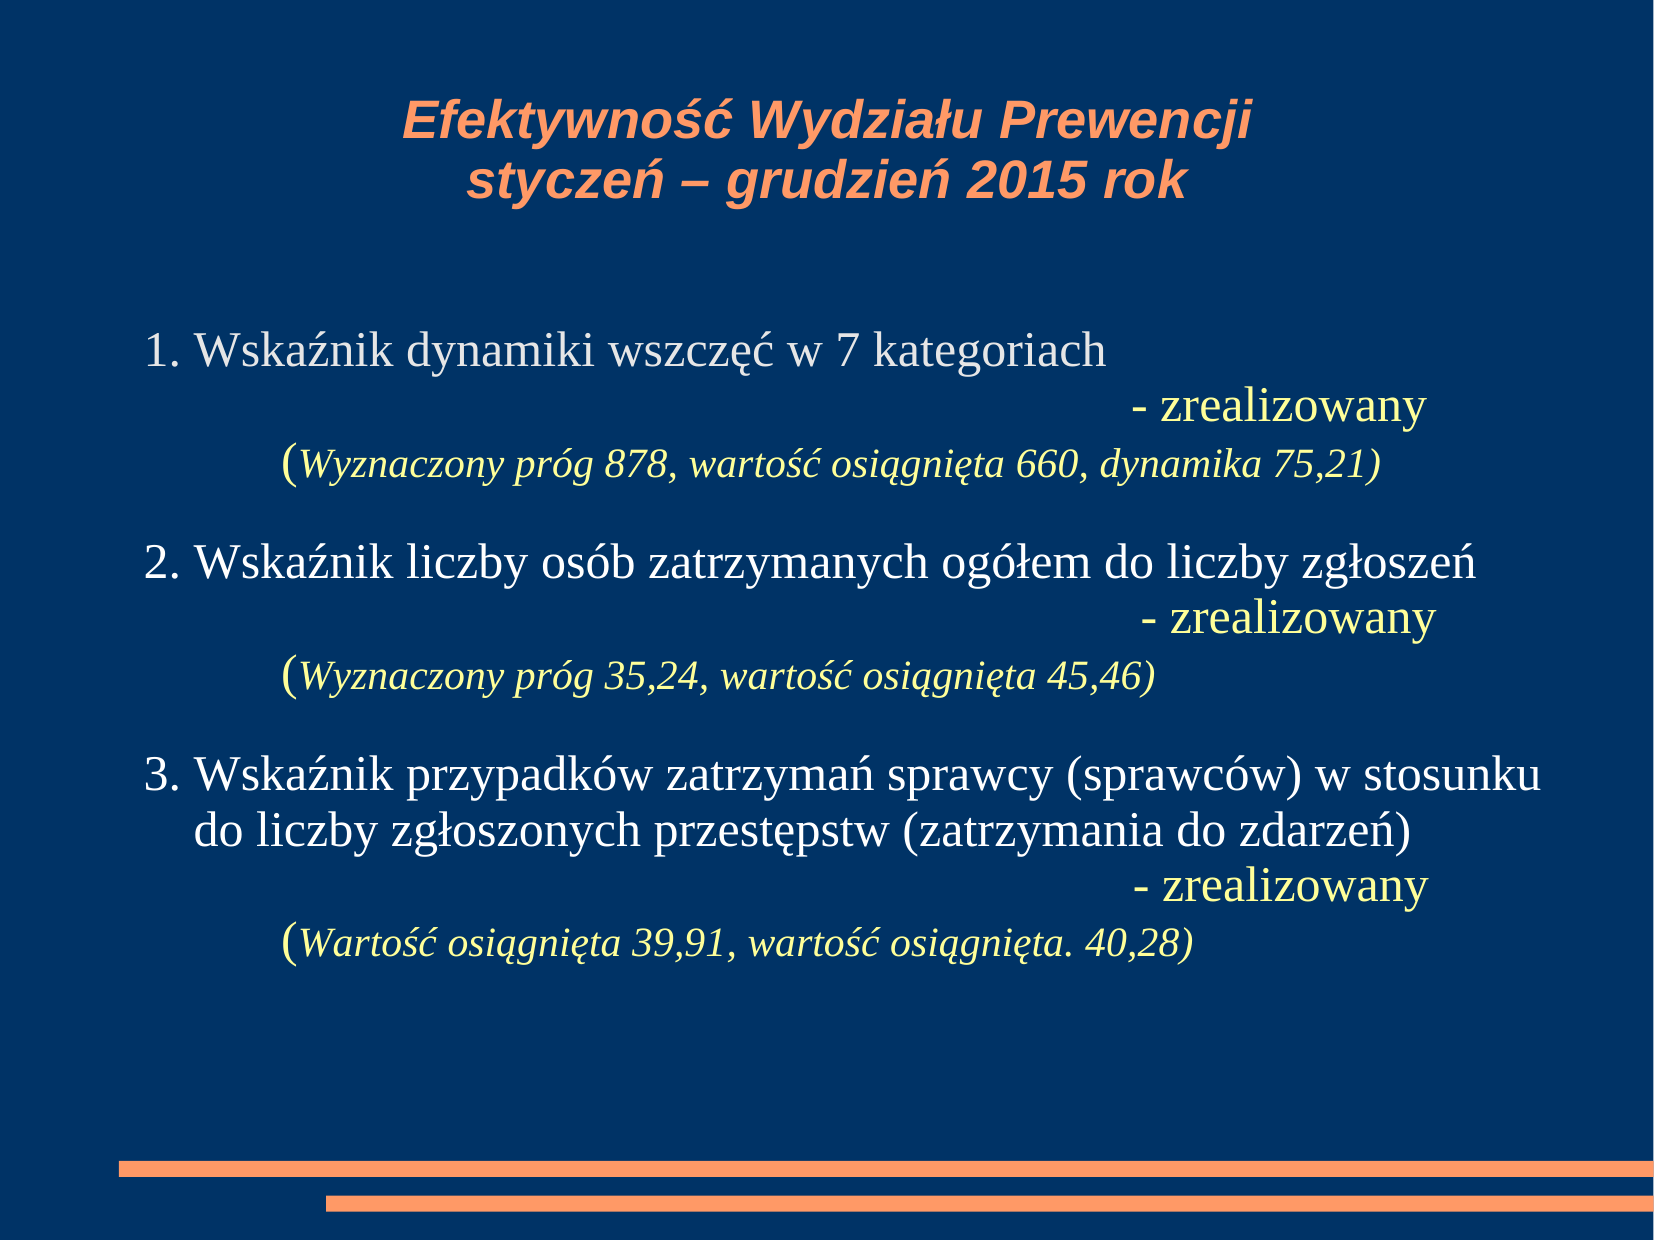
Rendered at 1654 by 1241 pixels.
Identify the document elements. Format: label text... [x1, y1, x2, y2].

list 1. Wskaźnik dynamiki wszczęć w 7 kategoriach - zrealizowany (Wyznaczony próg 878, wartość osiągnięta 660, dynamika 75,21) 2. Wskaźnik liczby osób zatrzymanych ogółem do liczby zgłoszeń - zrealizowany (Wyznaczony próg 35,24, wartość osiągnięta 45,46) 3. Wskaźnik przypadków zatrzymań sprawcy (sprawców) w stosunku do liczby zgłoszonych przestępstw (zatrzymania do zdarzeń) - zrealizowany (Wartość osiągnięta 39,91, wartość osiągnięta. 40,28) [143, 322, 1583, 1132]
title Efektywność Wydziału Prewencji styczeń – grudzień 2015 rok [121, 46, 1534, 254]
